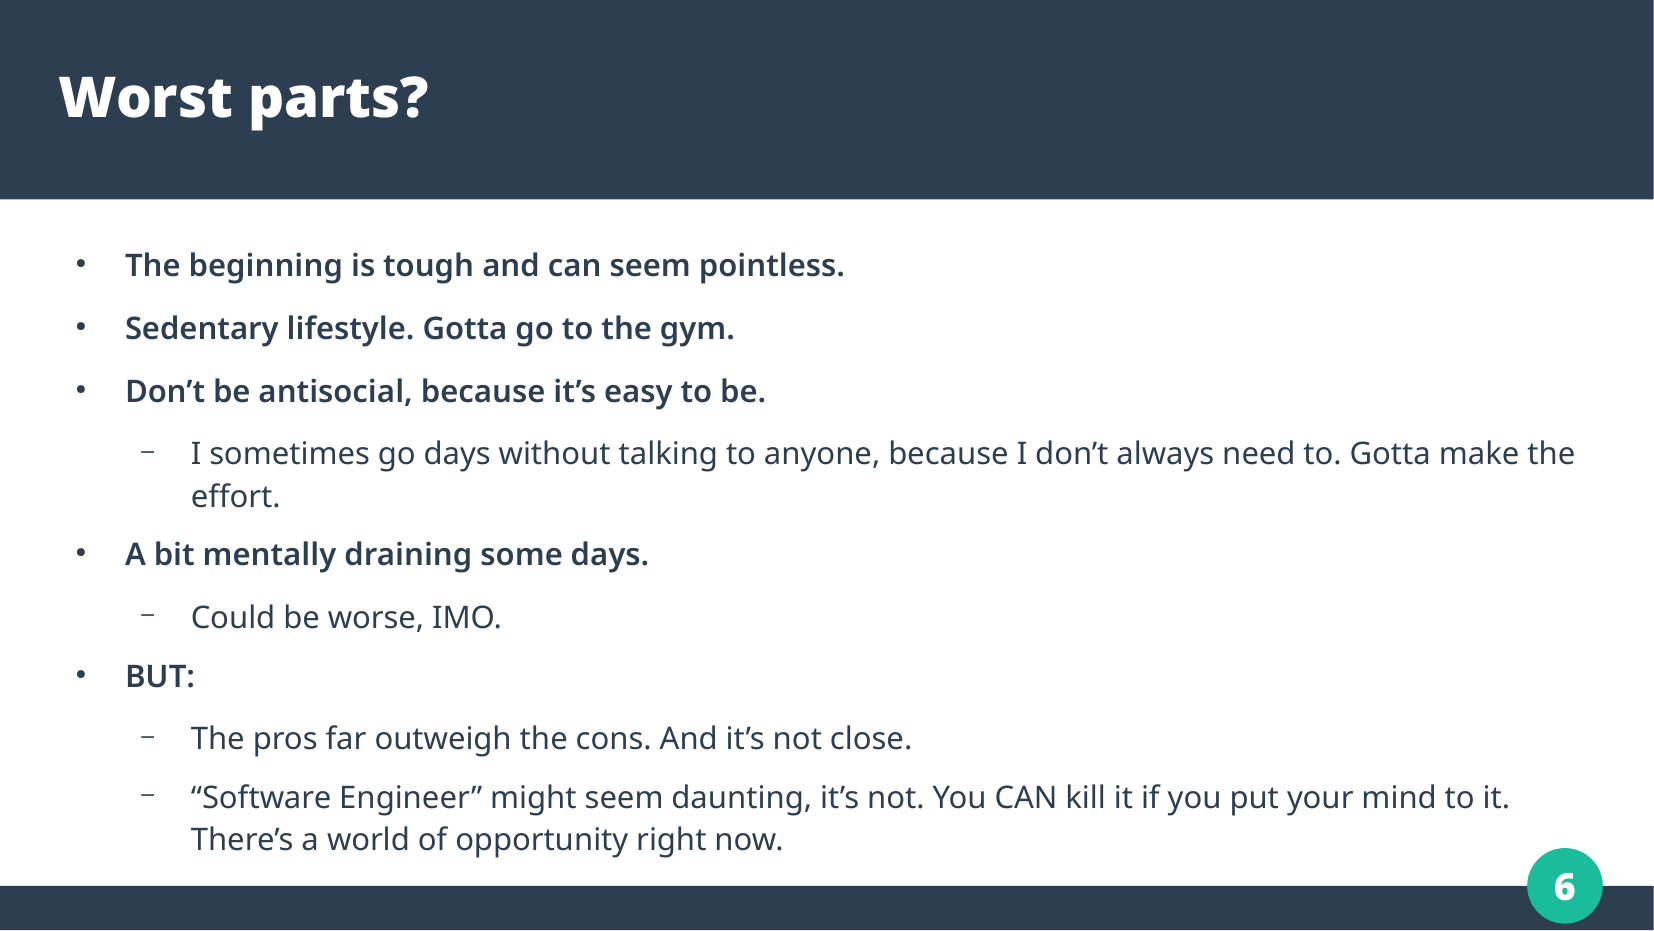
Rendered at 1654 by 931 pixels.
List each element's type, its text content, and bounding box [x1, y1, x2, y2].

list The beginning is tough and can seem pointless. Sedentary lifestyle. Gotta go to the gym. Don’t be antisocial, because it’s easy to be. I sometimes go days without talking to anyone, because I don’t always need to. Gotta make the effort. A bit mentally draining some days. Could be worse, IMO. BUT: The pros far outweigh the cons. And it’s not close. “Software Engineer” might seem daunting, it’s not. You CAN kill it if you put your mind to it. There’s a world of opportunity right now. [59, 243, 1595, 864]
title Worst parts? [59, 37, 1595, 155]
